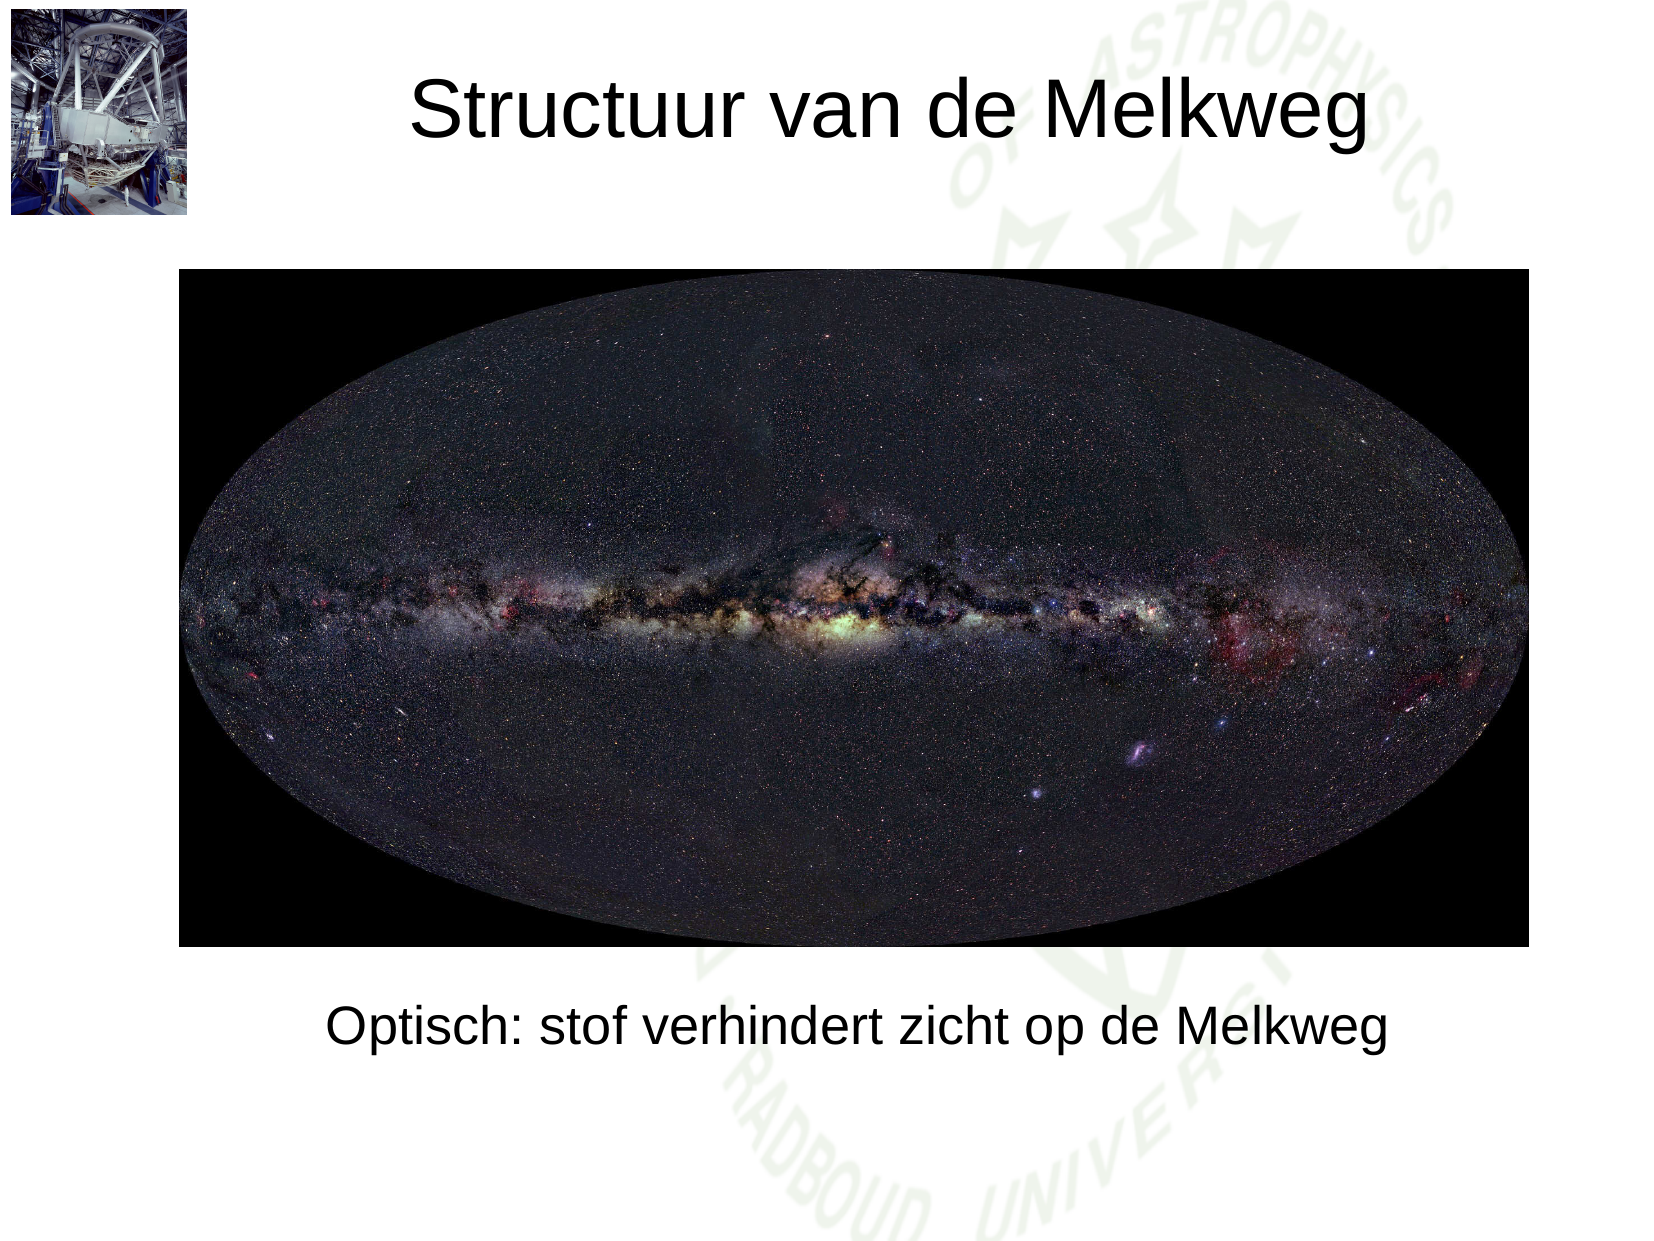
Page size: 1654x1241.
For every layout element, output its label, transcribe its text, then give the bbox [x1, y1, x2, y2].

picture [0, 0, 1654, 1241]
text_box Structuur van de Melkweg [393, 55, 1387, 163]
text_box Optisch: stof verhindert zicht op de Melkweg [310, 988, 1406, 1064]
